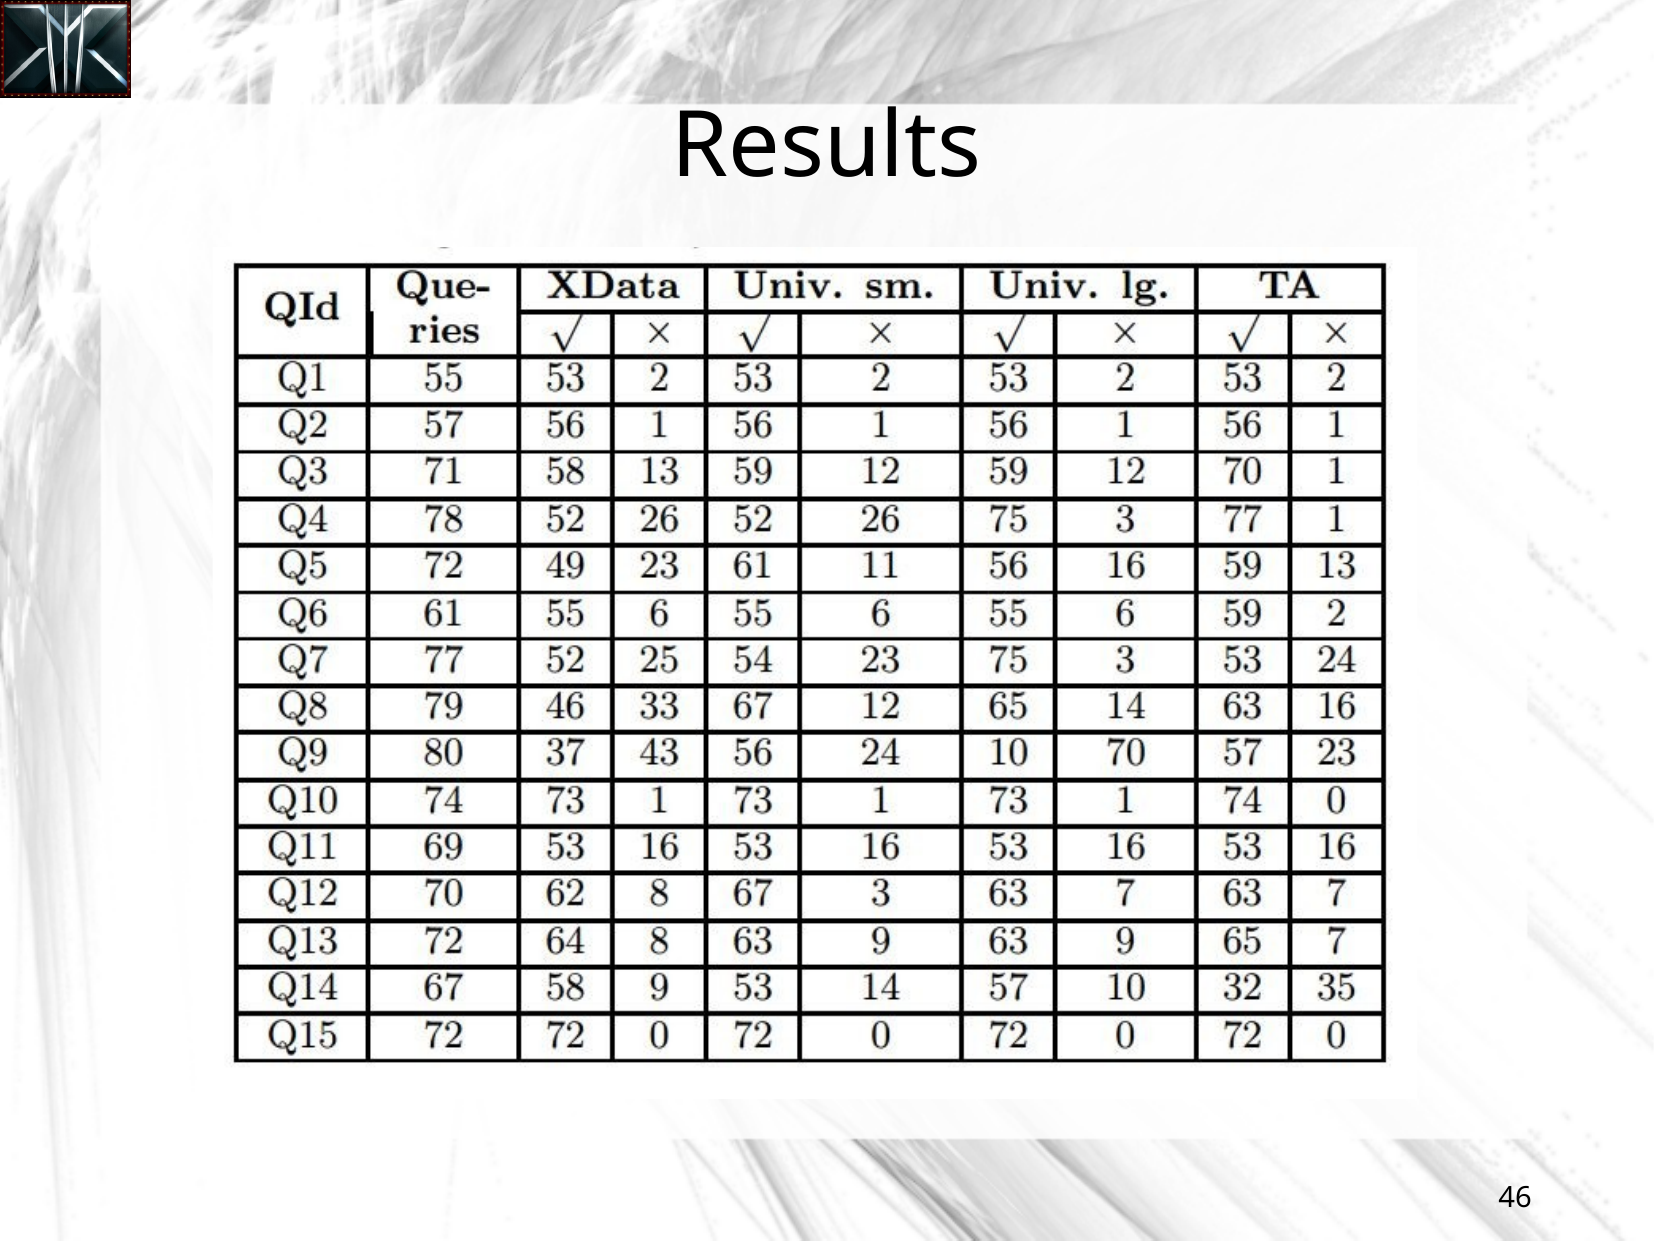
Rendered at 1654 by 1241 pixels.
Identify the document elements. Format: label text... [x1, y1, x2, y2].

text_box <number> [1483, 1171, 1617, 1222]
title Results [82, 42, 1572, 237]
picture [0, 0, 1654, 1241]
text_box [212, 247, 1418, 1099]
